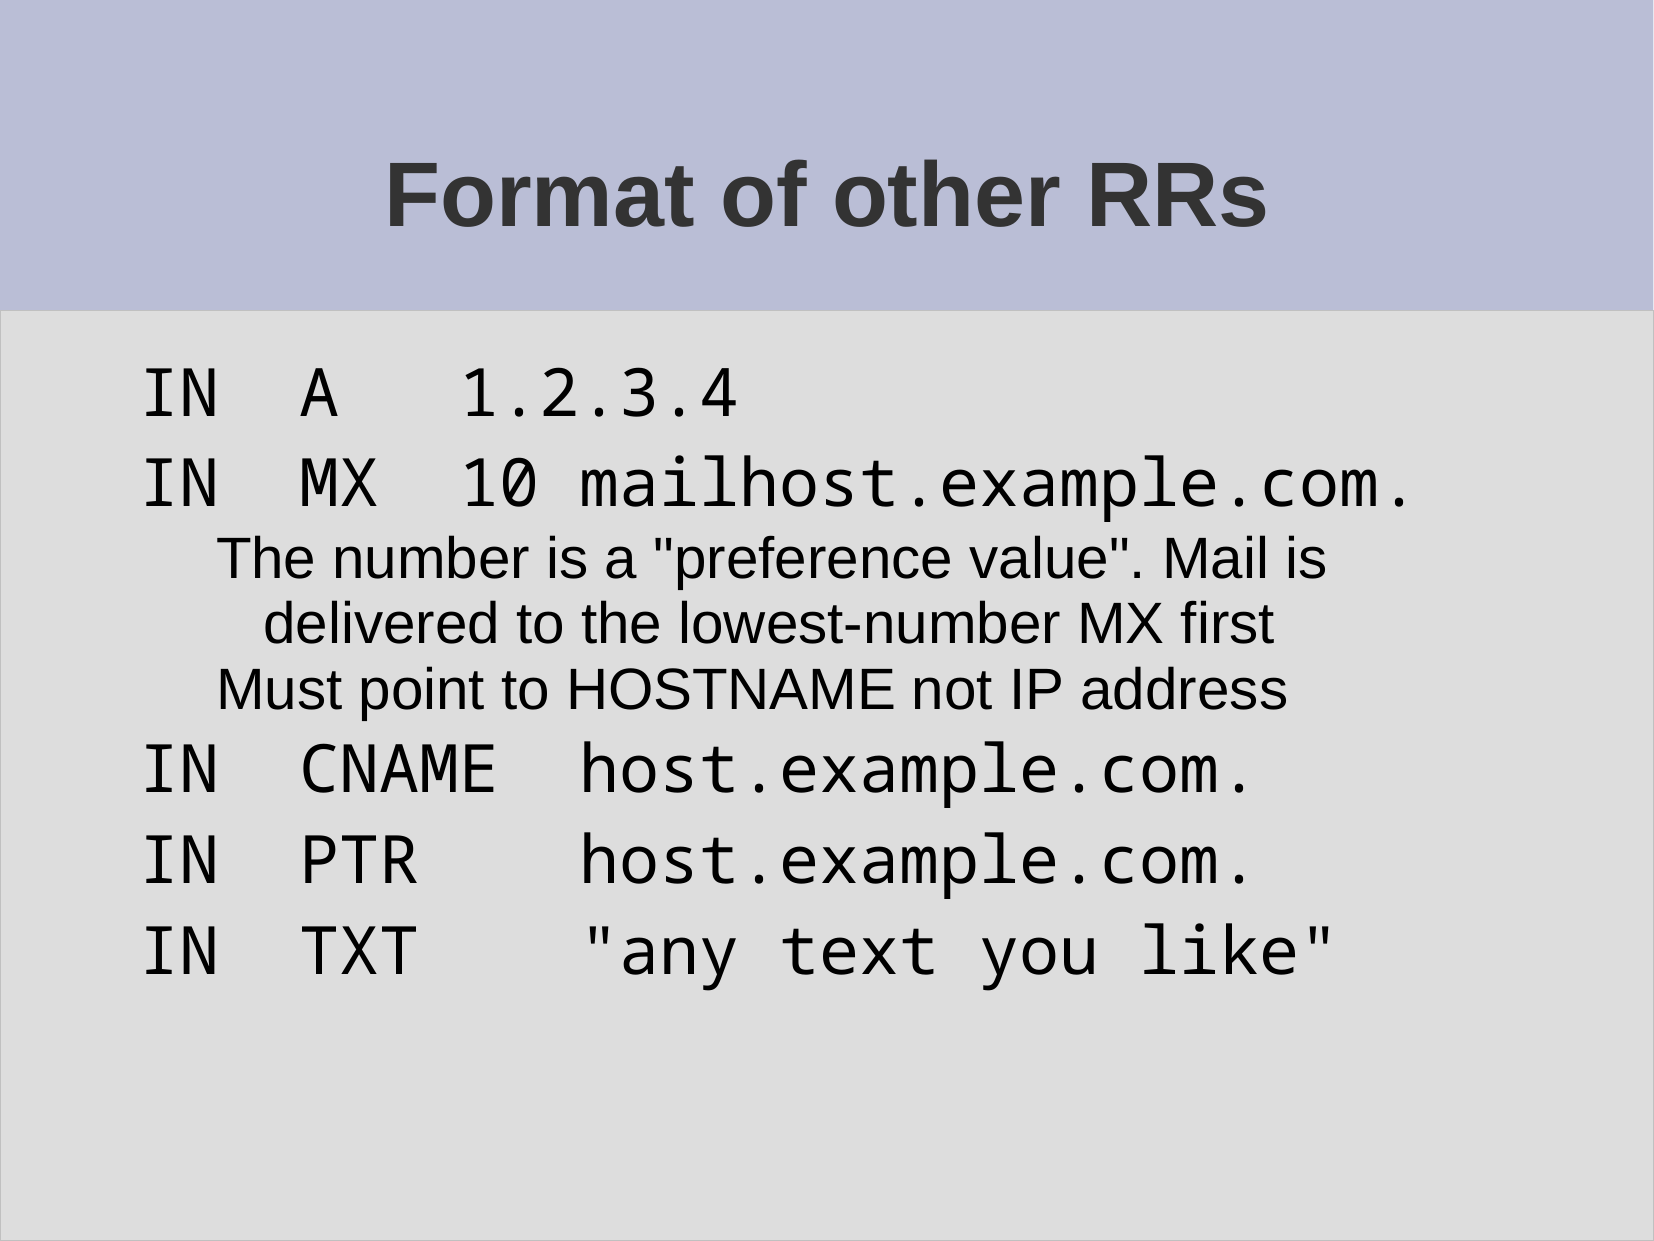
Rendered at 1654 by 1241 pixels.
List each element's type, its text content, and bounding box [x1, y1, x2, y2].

title Format of other RRs [121, 91, 1534, 299]
list IN A 1.2.3.4 IN MX 10 mailhost.example.com. The number is a "preference value". Mail is delivered to the lowest-number MX first Must point to HOSTNAME not IP address IN CNAME host.example.com. IN PTR host.example.com. IN TXT "any text you like" [121, 344, 1534, 1127]
